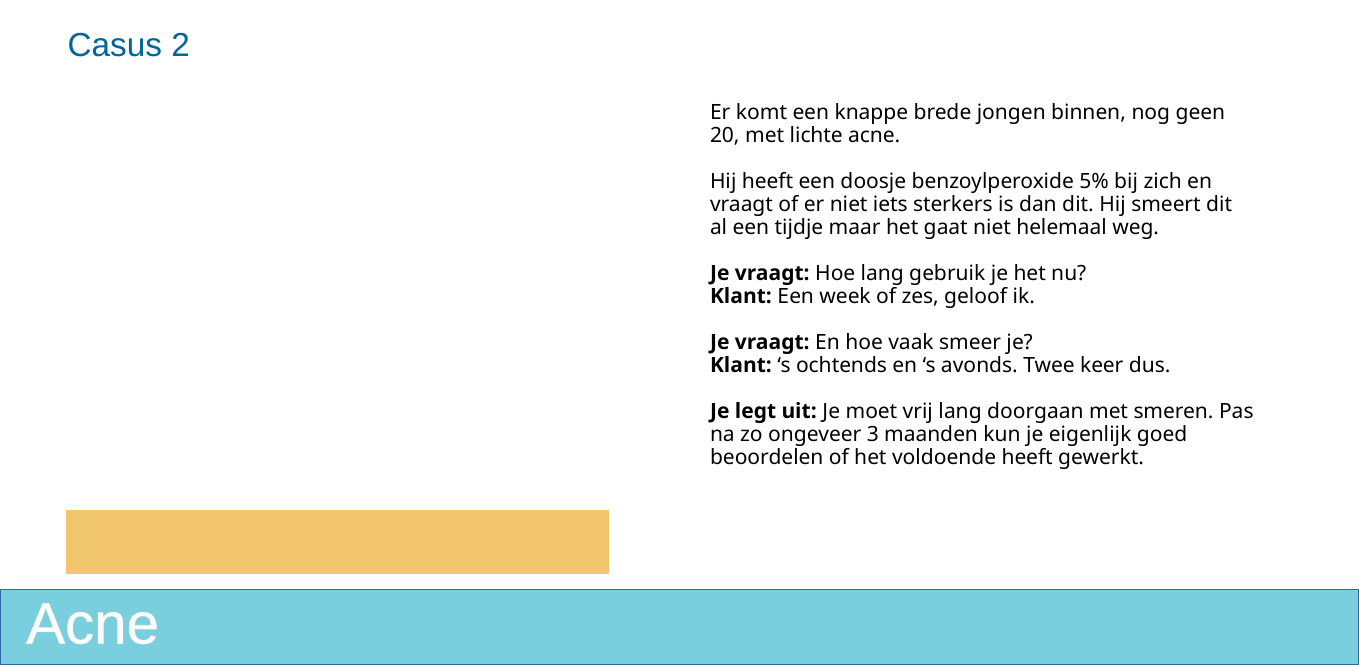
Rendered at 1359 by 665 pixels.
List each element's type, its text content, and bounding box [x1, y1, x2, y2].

picture [66, 118, 609, 574]
title Acne [26, 590, 448, 665]
text_box Er komt een knappe brede jongen binnen, nog geen 20, met lichte acne. Hij heeft een doosje benzoylperoxide 5% bij zich en vraagt of er niet iets sterkers is dan dit. Hij smeert dit al een tijdje maar het gaat niet helemaal weg. Je vraagt: Hoe lang gebruik je het nu? Klant: Een week of zes, geloof ik. Je vraagt: En hoe vaak smeer je? Klant: ‘s ochtends en ‘s avonds. Twee keer dus. Je legt uit: Je moet vrij lang doorgaan met smeren. Pas na zo ongeveer 3 maanden kun je eigenlijk goed beoordelen of het voldoende heeft gewerkt. [695, 101, 1271, 538]
title Casus 2 [67, 26, 1291, 101]
text_box [0, 589, 1359, 665]
